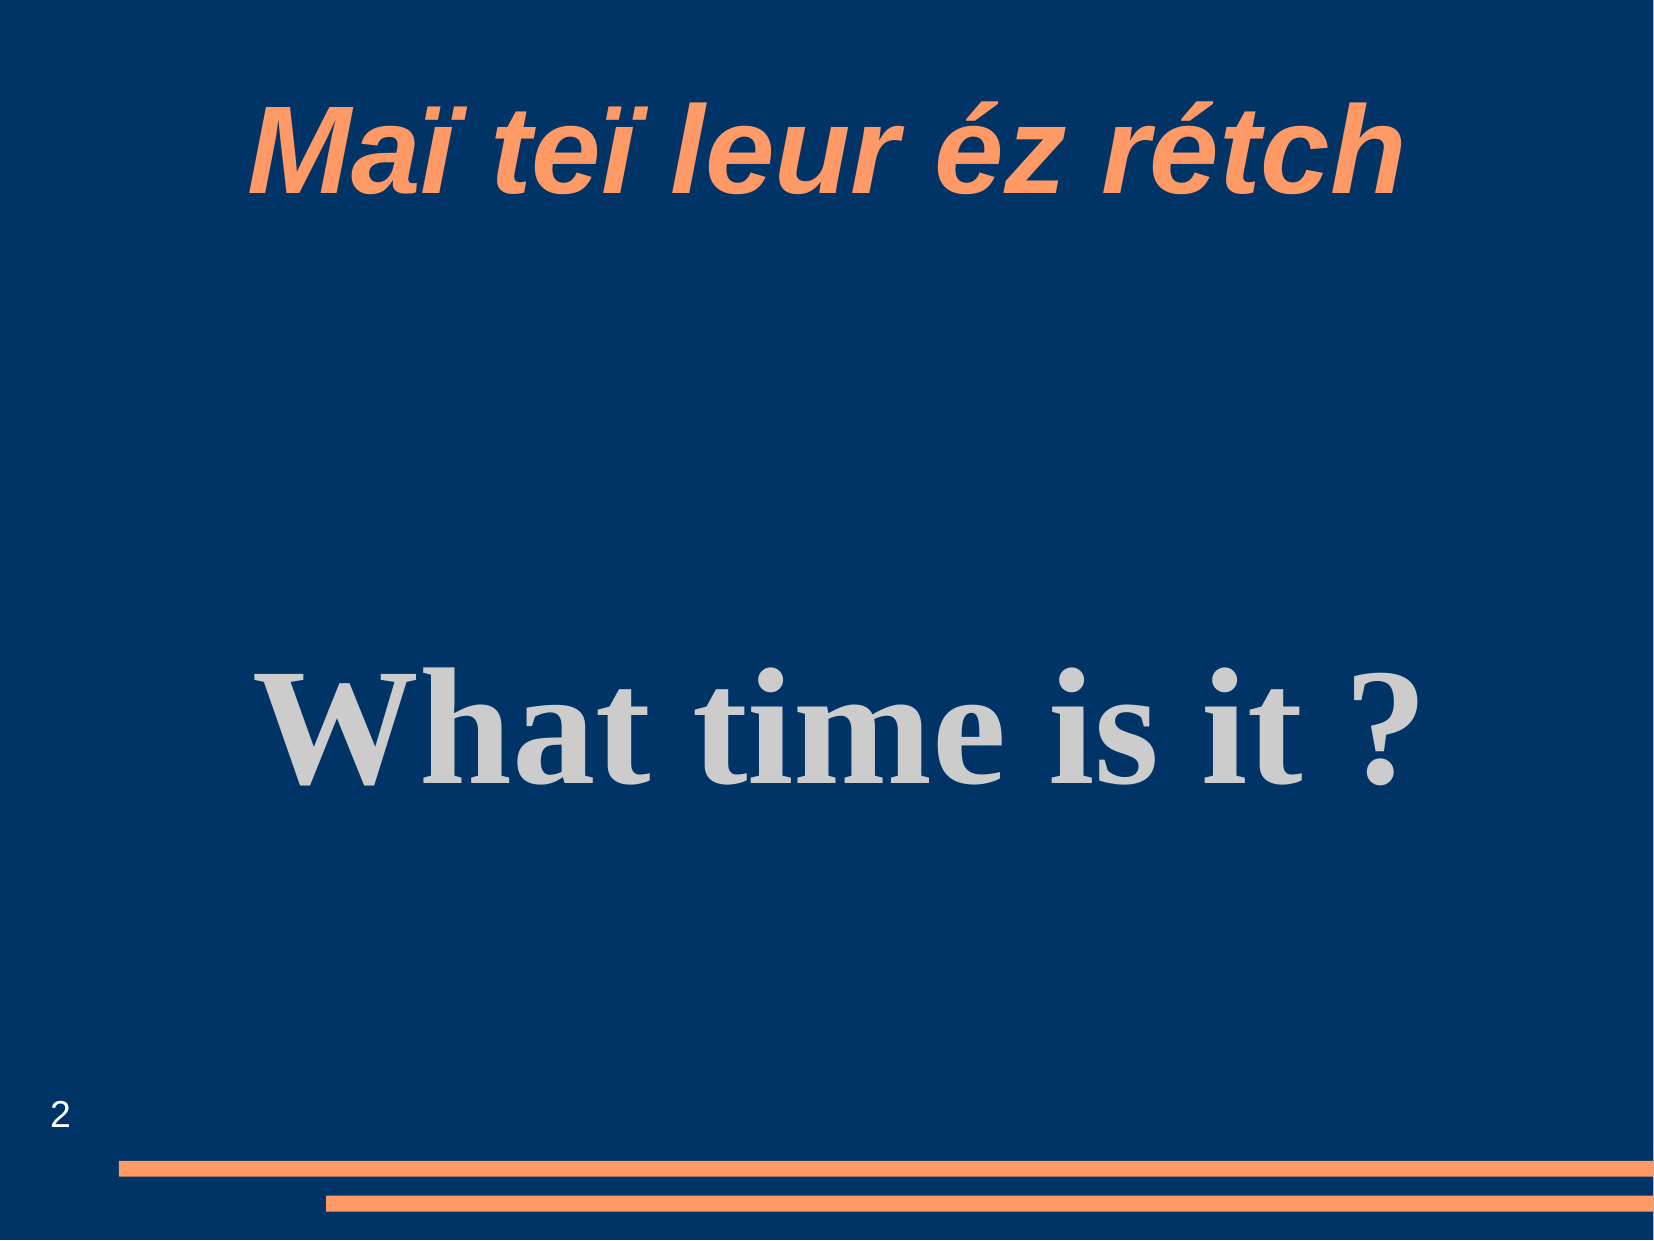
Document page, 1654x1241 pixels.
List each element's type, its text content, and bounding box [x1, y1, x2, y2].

title Maï teï leur éz rétch [121, 46, 1534, 254]
subtitle What time is it ? [121, 322, 1561, 1132]
